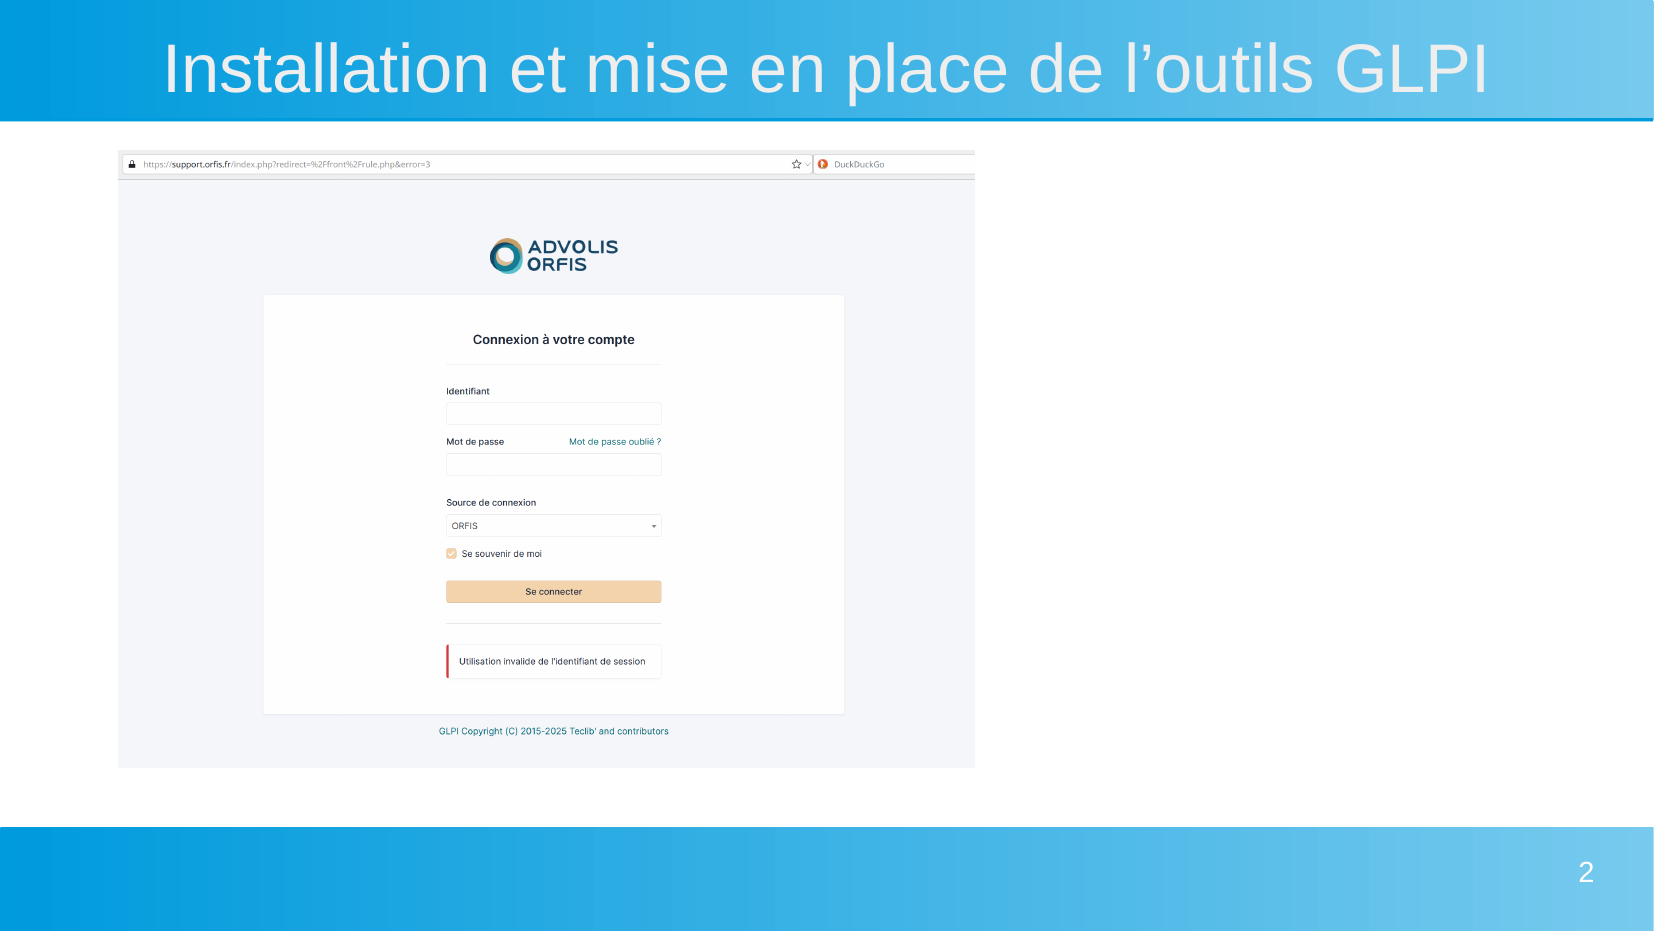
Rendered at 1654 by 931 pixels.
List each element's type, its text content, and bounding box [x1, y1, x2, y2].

picture [118, 150, 975, 768]
title Installation et mise en place de l’outils GLPI [59, 29, 1595, 108]
